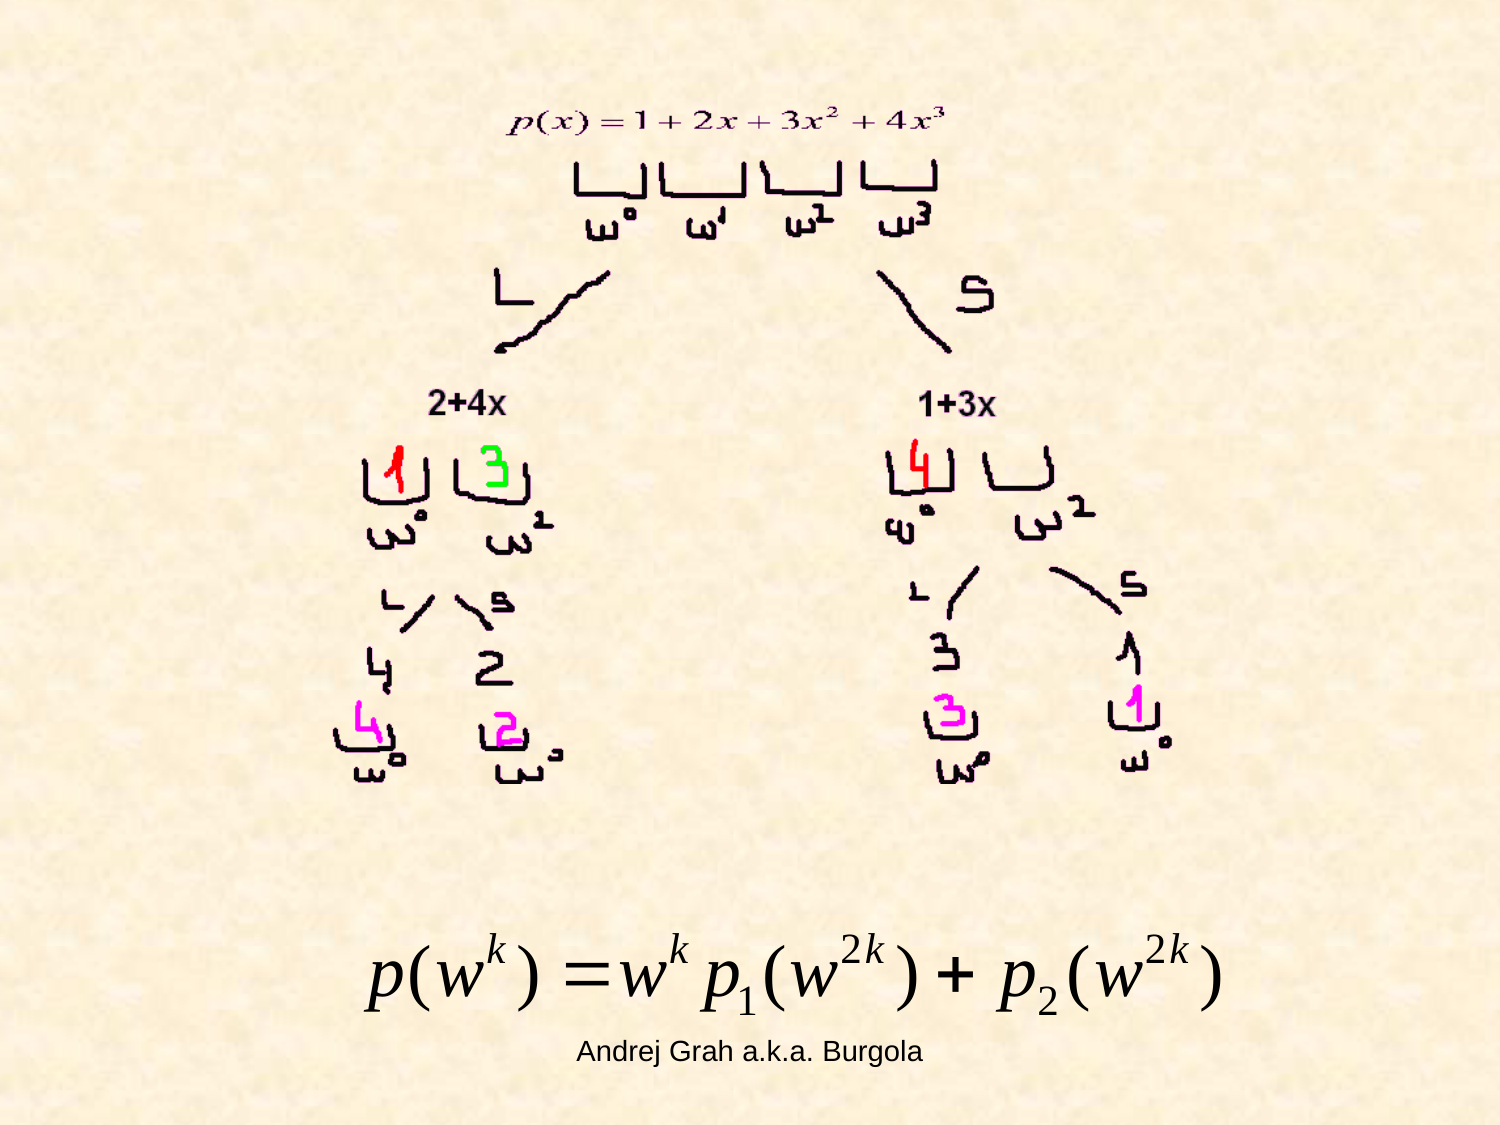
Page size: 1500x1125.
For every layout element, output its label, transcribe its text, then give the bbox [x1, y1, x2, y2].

chart [348, 916, 1235, 1028]
picture [0, 0, 1500, 1125]
text_box Andrej Grah a.k.a. Burgola [512, 1024, 988, 1103]
